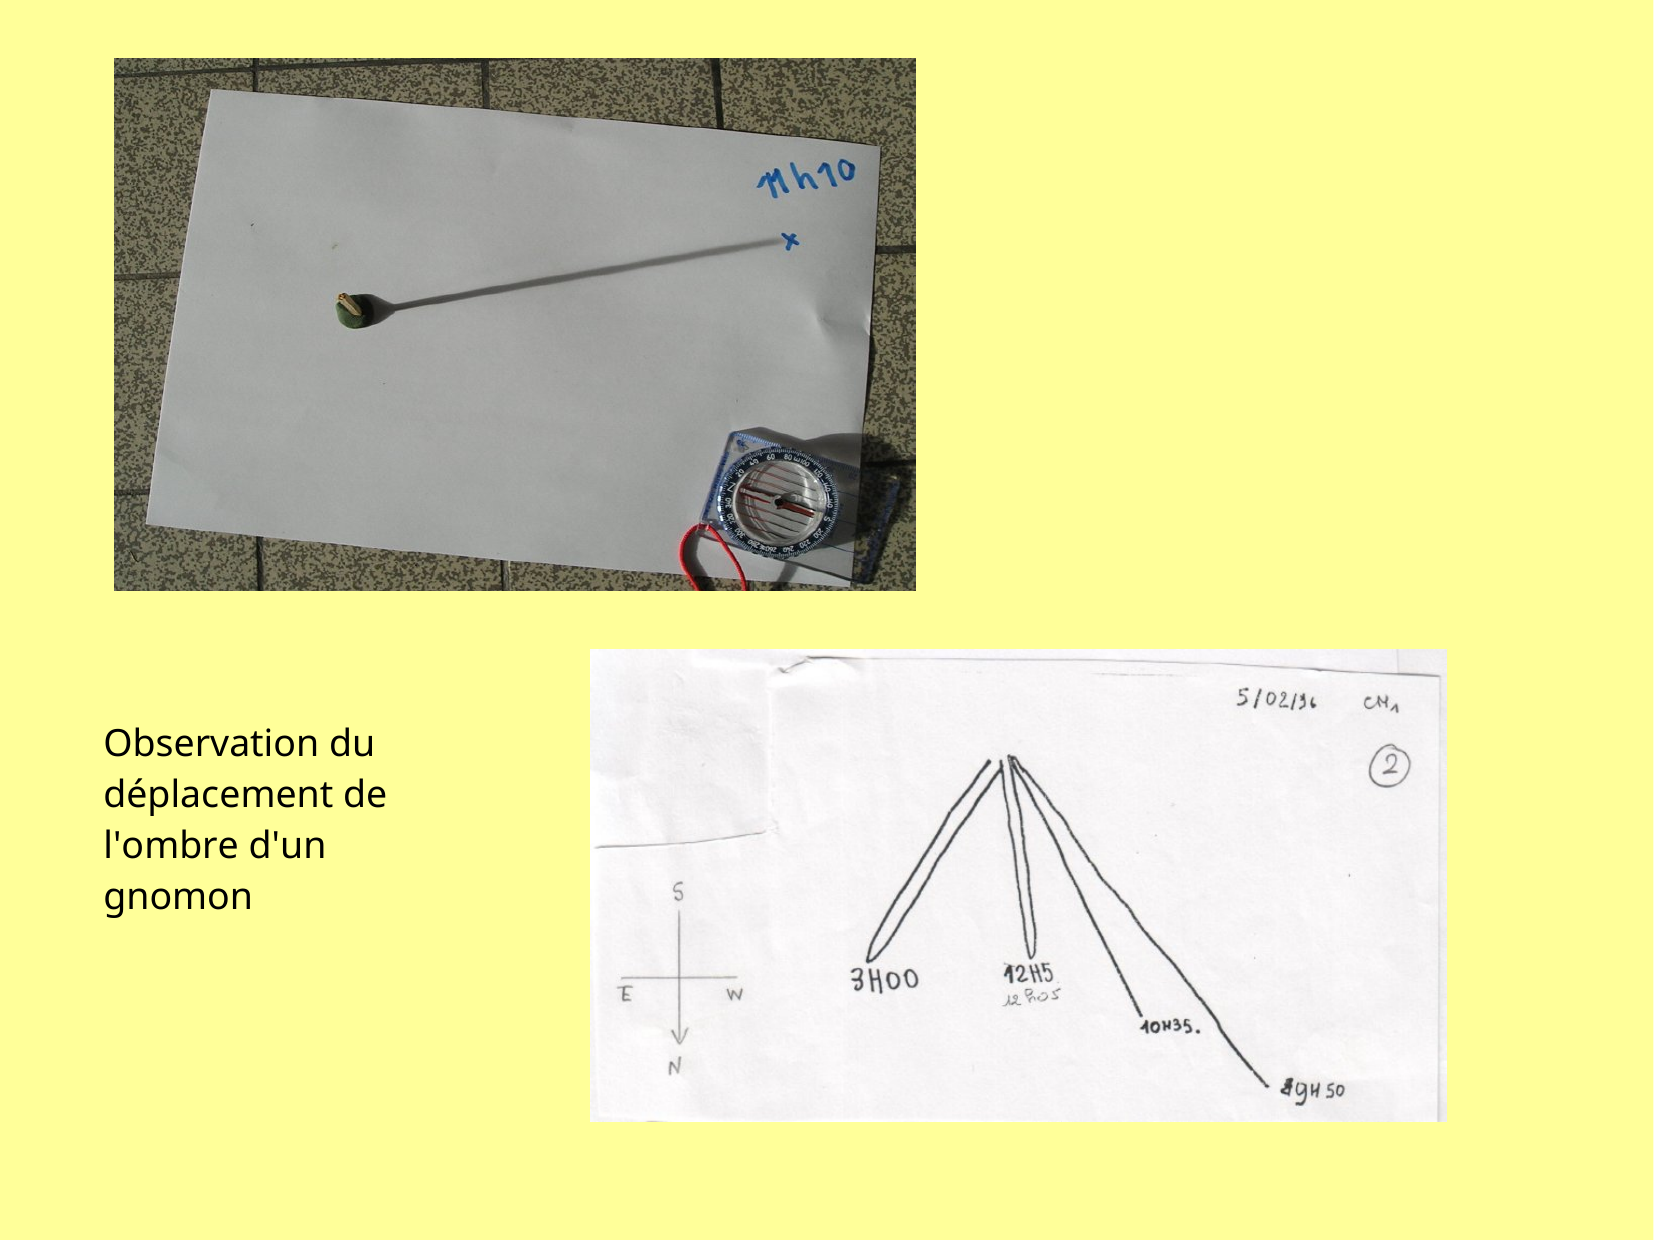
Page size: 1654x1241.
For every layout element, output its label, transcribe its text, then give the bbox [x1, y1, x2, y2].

picture [114, 58, 916, 591]
text_box Observation du déplacement de l'ombre d'un gnomon [88, 708, 443, 898]
picture [590, 649, 1447, 1123]
